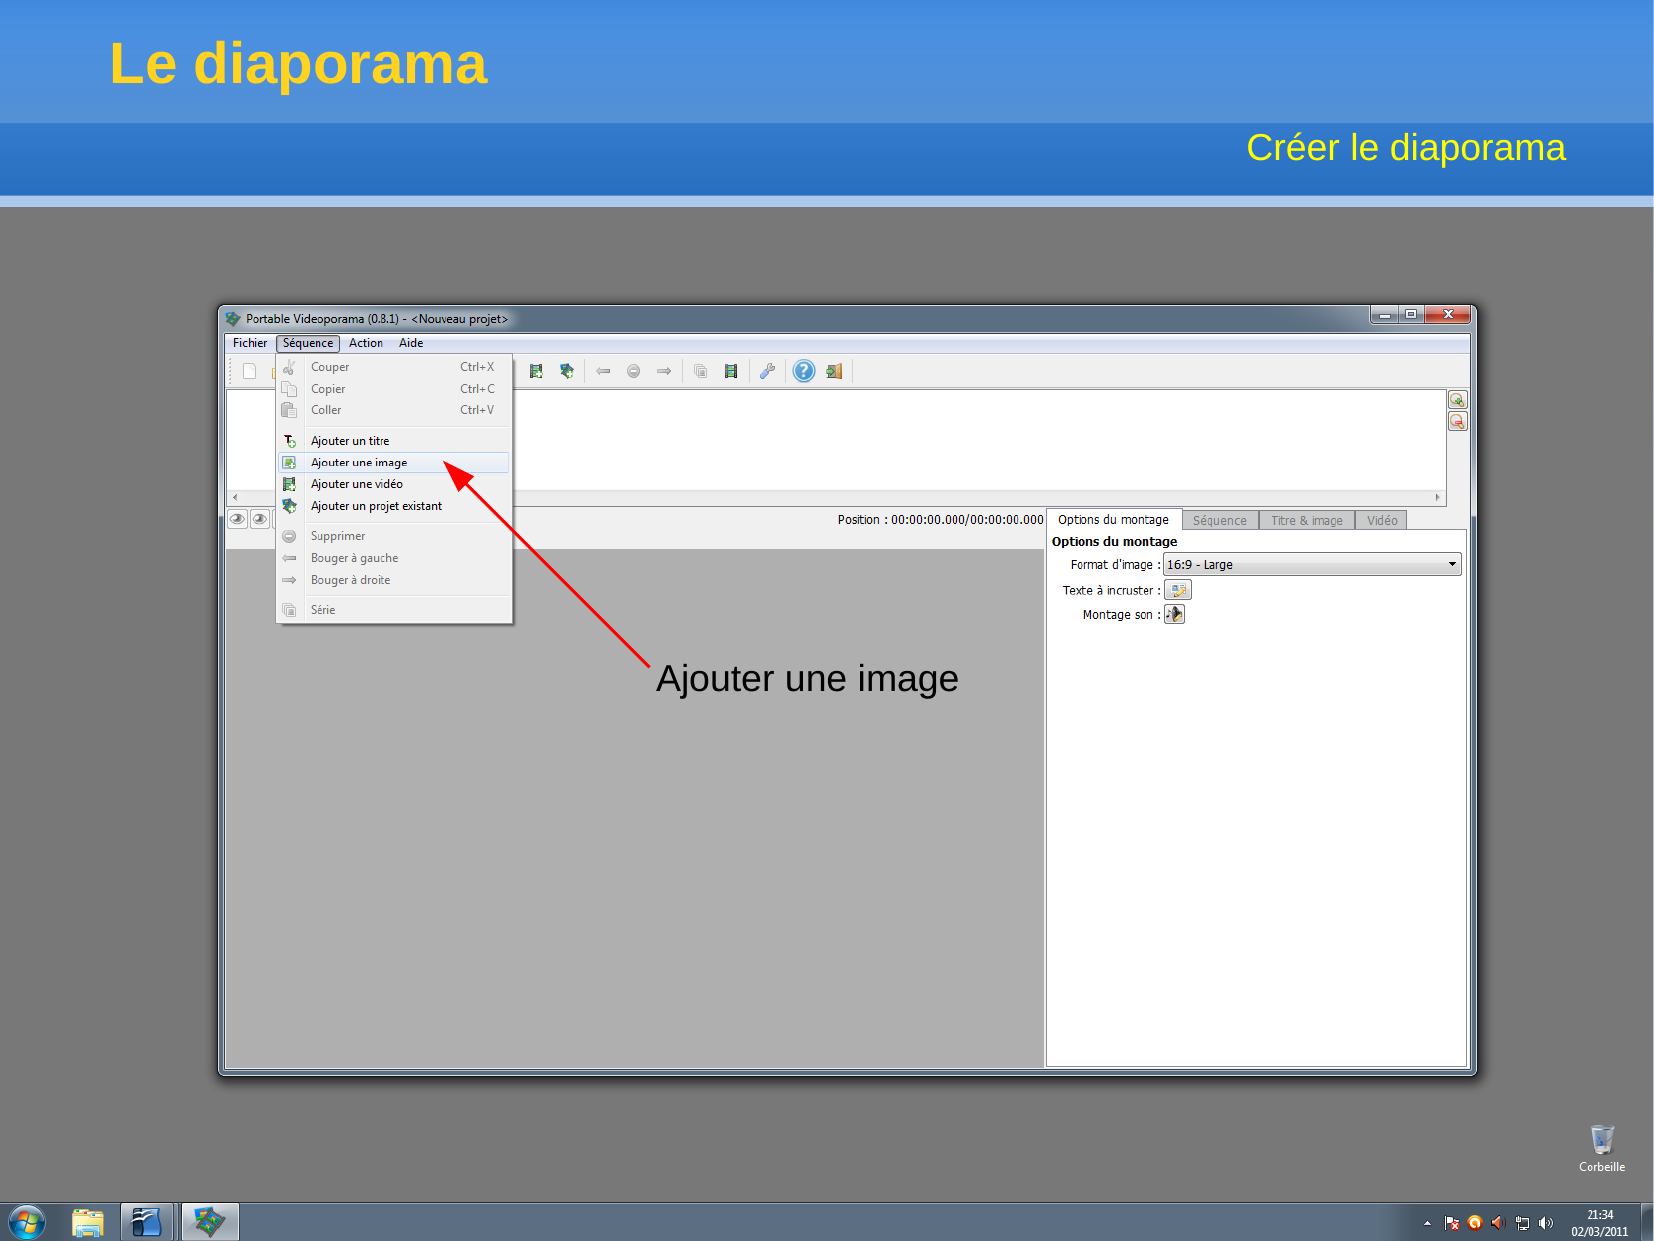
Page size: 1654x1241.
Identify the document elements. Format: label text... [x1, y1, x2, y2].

text_box Ajouter une image [641, 649, 975, 707]
picture [0, 207, 1654, 1241]
text_box Le diaporama [5, 17, 609, 107]
picture [0, 0, 1654, 206]
text_box Créer le diaporama [1210, 77, 1654, 176]
